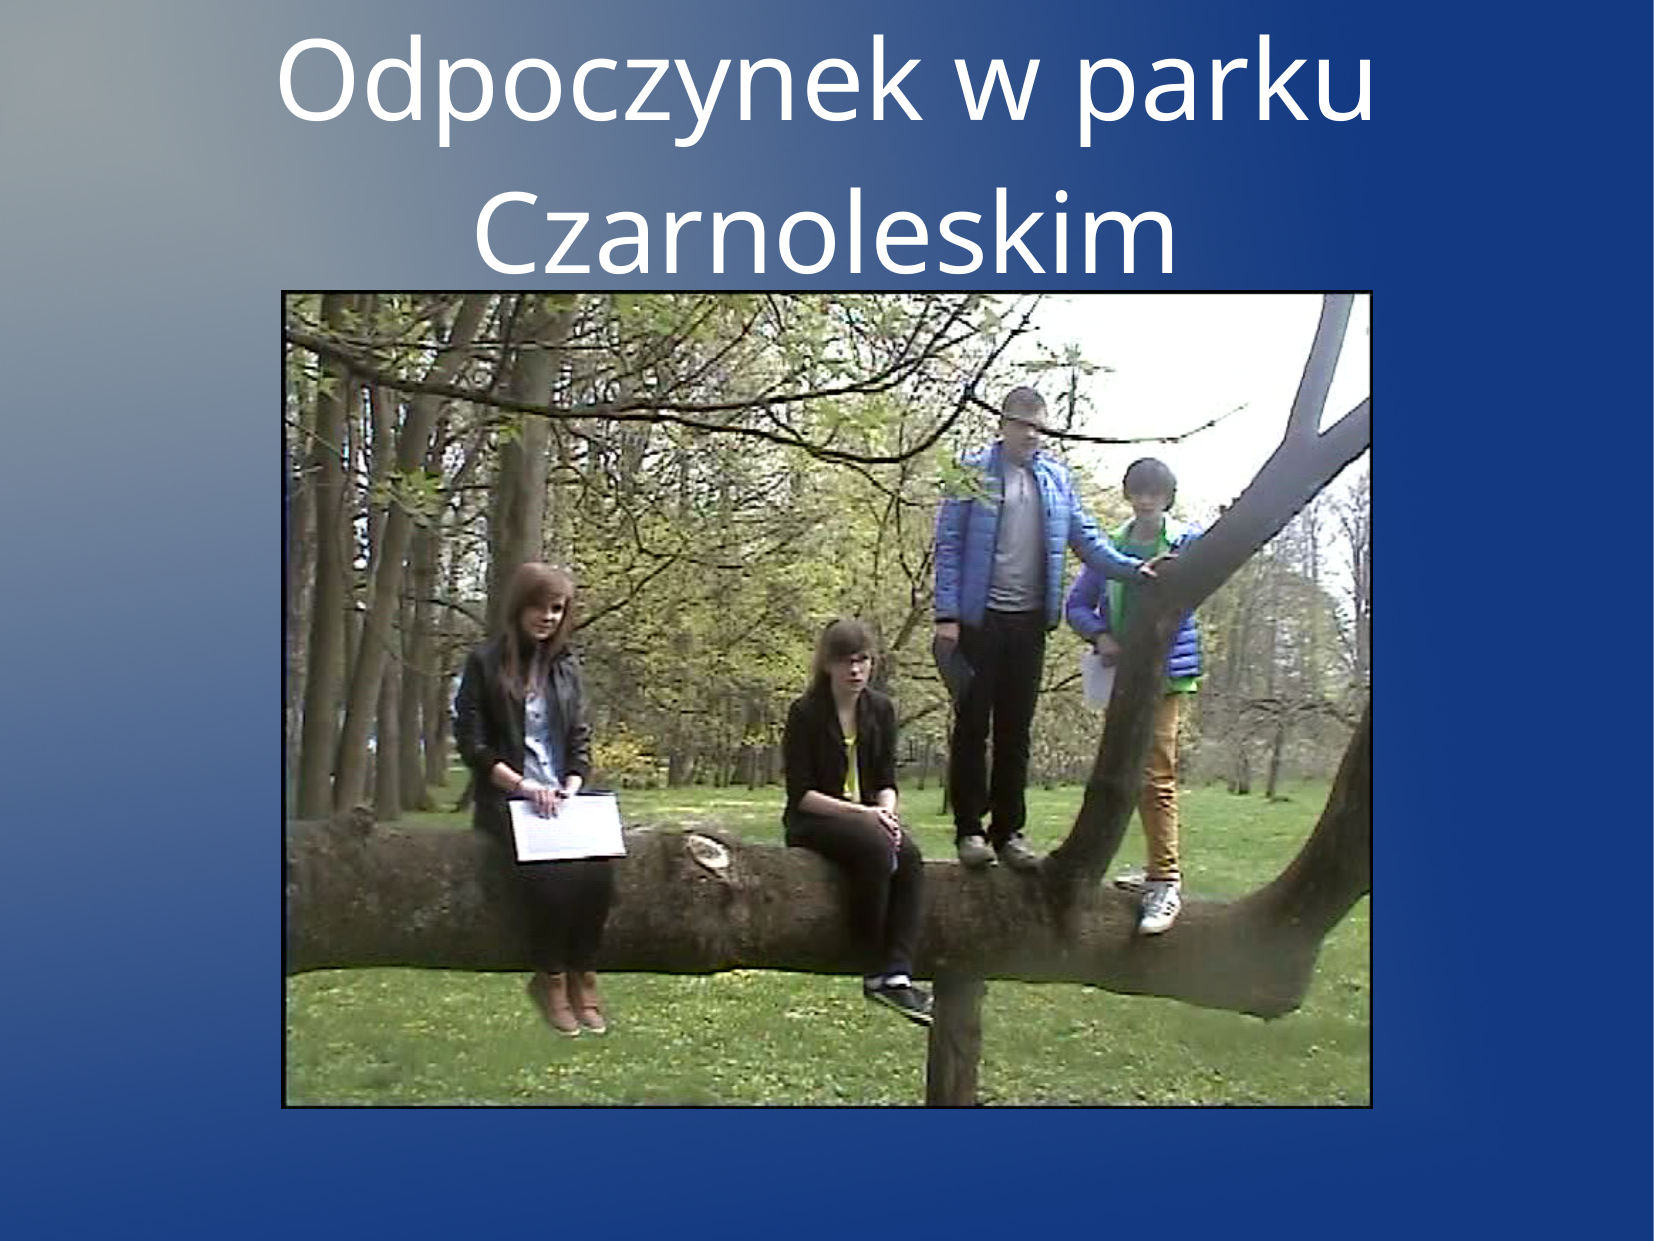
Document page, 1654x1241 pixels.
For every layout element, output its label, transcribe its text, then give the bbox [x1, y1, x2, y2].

title Odpoczynek w parku Czarnoleskim [82, 49, 1571, 257]
picture [0, 0, 1654, 1241]
